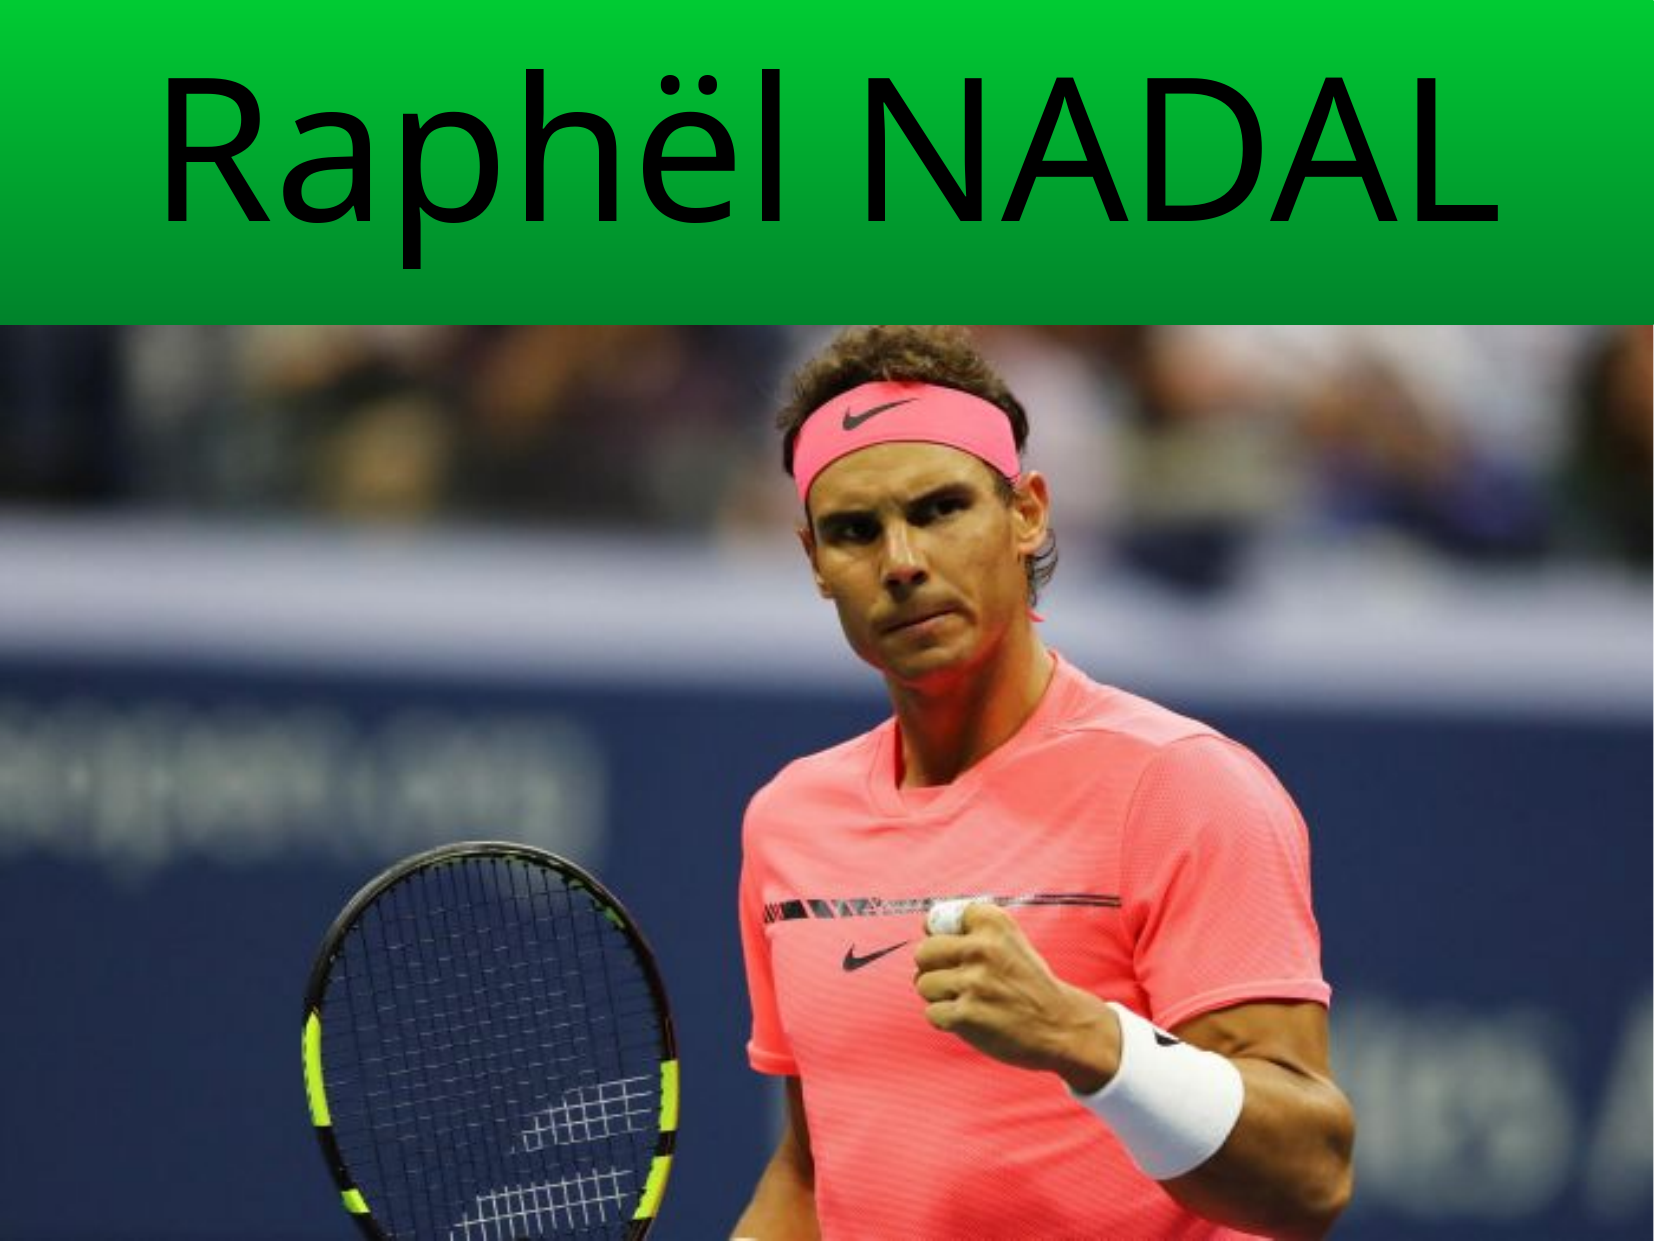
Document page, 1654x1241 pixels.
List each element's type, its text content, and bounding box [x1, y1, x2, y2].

picture [0, 325, 1654, 1241]
text_box Raphël NADAL [0, 0, 1654, 325]
